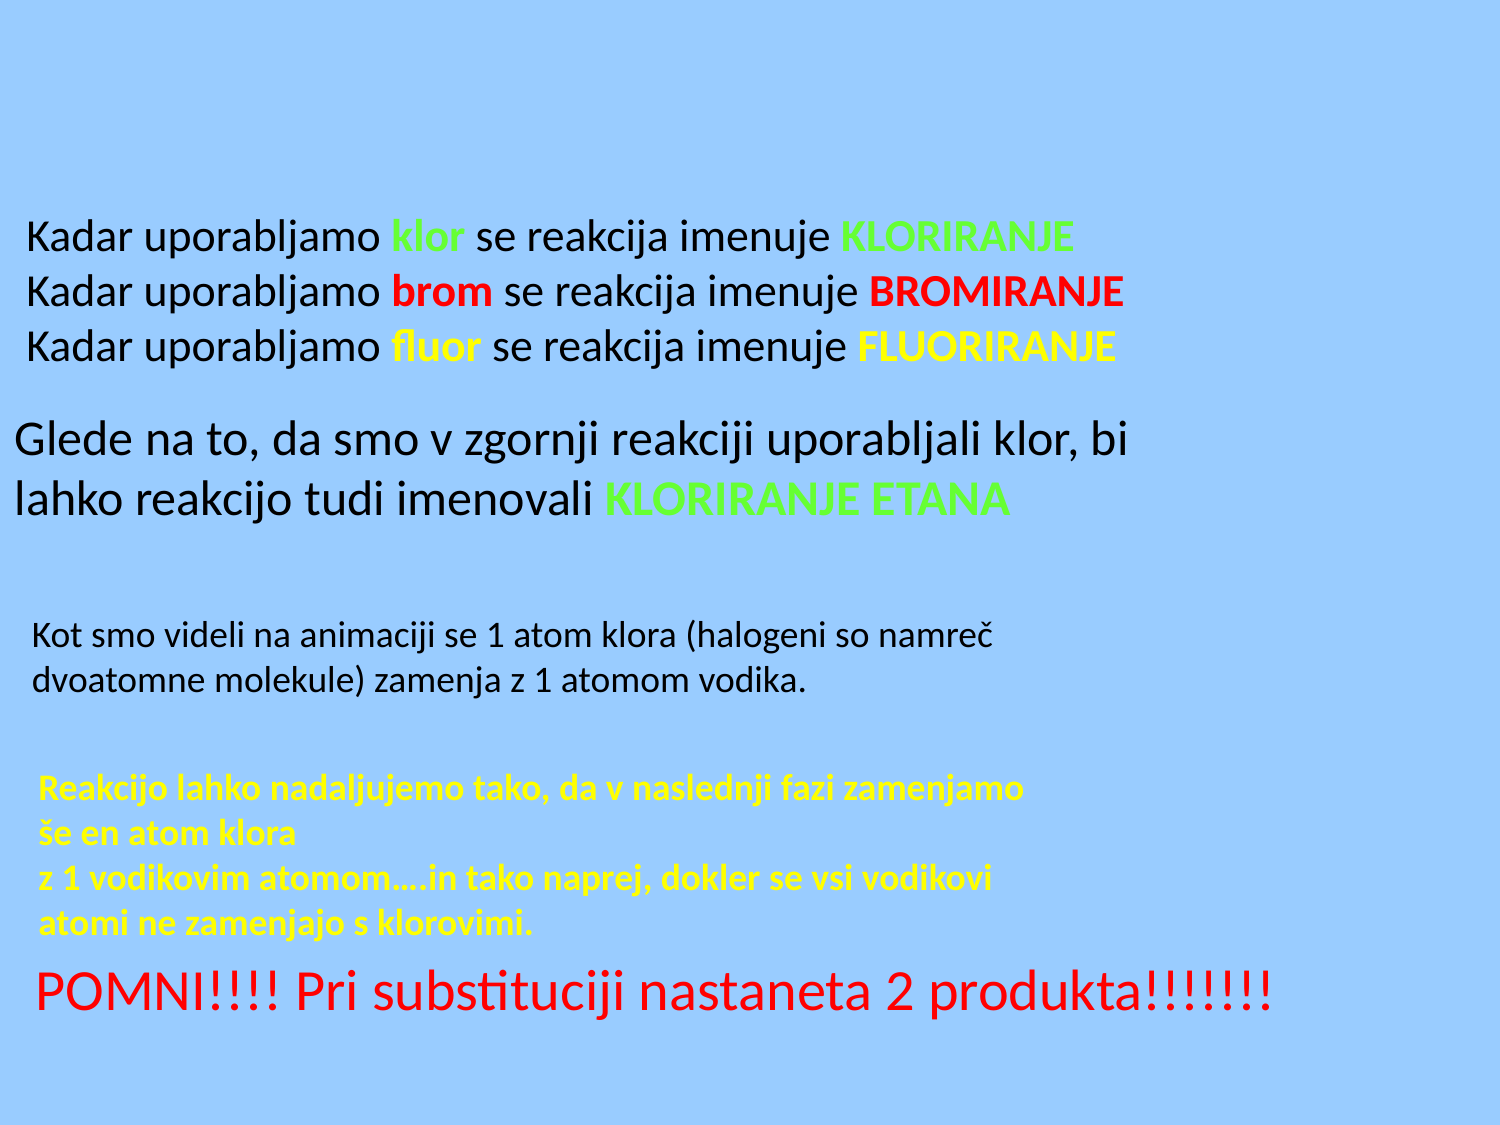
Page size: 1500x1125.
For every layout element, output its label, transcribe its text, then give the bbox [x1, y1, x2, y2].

text_box Glede na to, da smo v zgornji reakciji uporabljali klor, bi lahko reakcijo tudi imenovali KLORIRANJE ETANA [0, 398, 1444, 534]
text_box Kot smo videli na animaciji se 1 atom klora (halogeni so namreč dvoatomne molekule) zamenja z 1 atomom vodika. [17, 602, 1264, 708]
text_box Reakcijo lahko nadaljujemo tako, da v naslednji fazi zamenjamo še en atom klora z 1 vodikovim atomom….in tako naprej, dokler se vsi vodikovi atomi ne zamenjajo s klorovimi. [23, 755, 1415, 944]
text_box POMNI!!!! Pri substituciji nastaneta 2 produkta!!!!!!! [21, 944, 1500, 1030]
text_box Kadar uporabljamo klor se reakcija imenuje KLORIRANJE Kadar uporabljamo brom se reakcija imenuje BROMIRANJE Kadar uporabljamo fluor se reakcija imenuje FLUORIRANJE [11, 198, 1432, 378]
